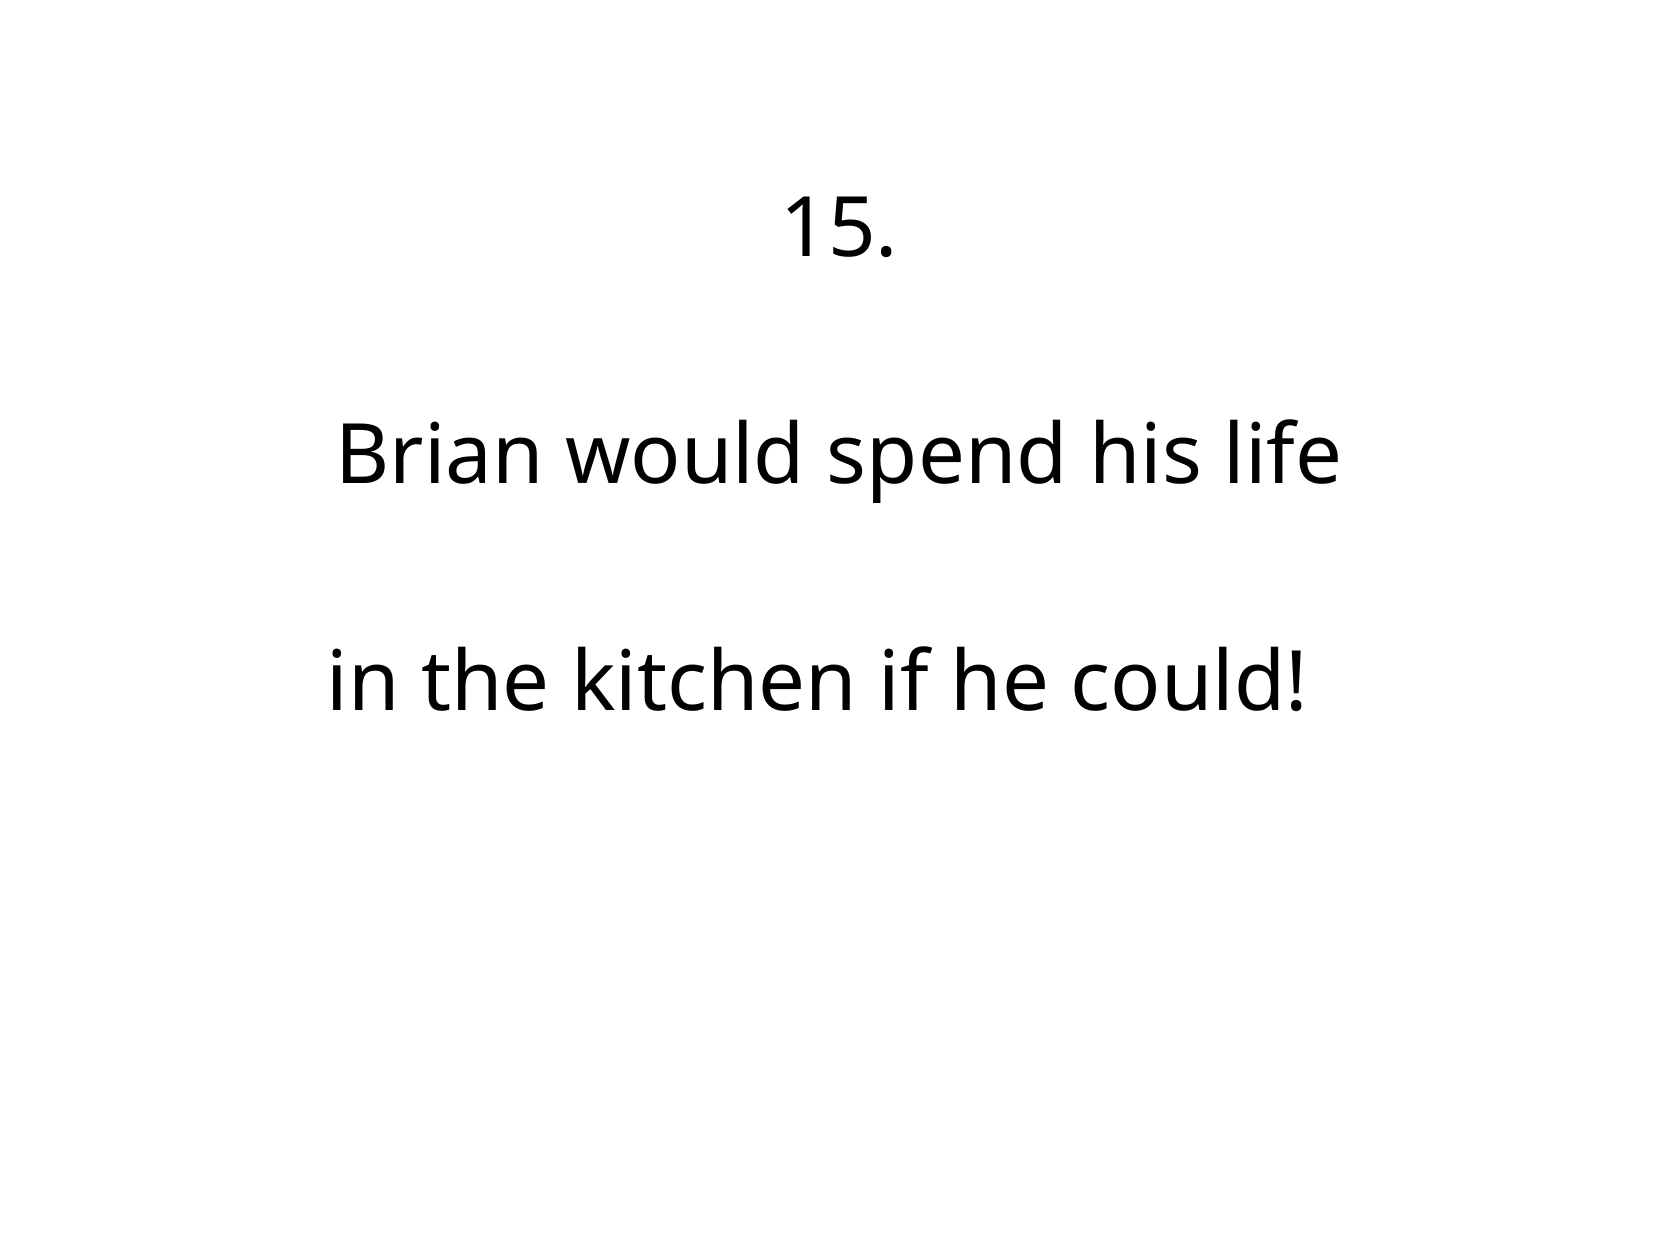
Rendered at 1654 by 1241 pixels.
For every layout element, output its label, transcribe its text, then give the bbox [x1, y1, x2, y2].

text_box 15. Brian would spend his life in the kitchen if he could! [59, 35, 1642, 1225]
